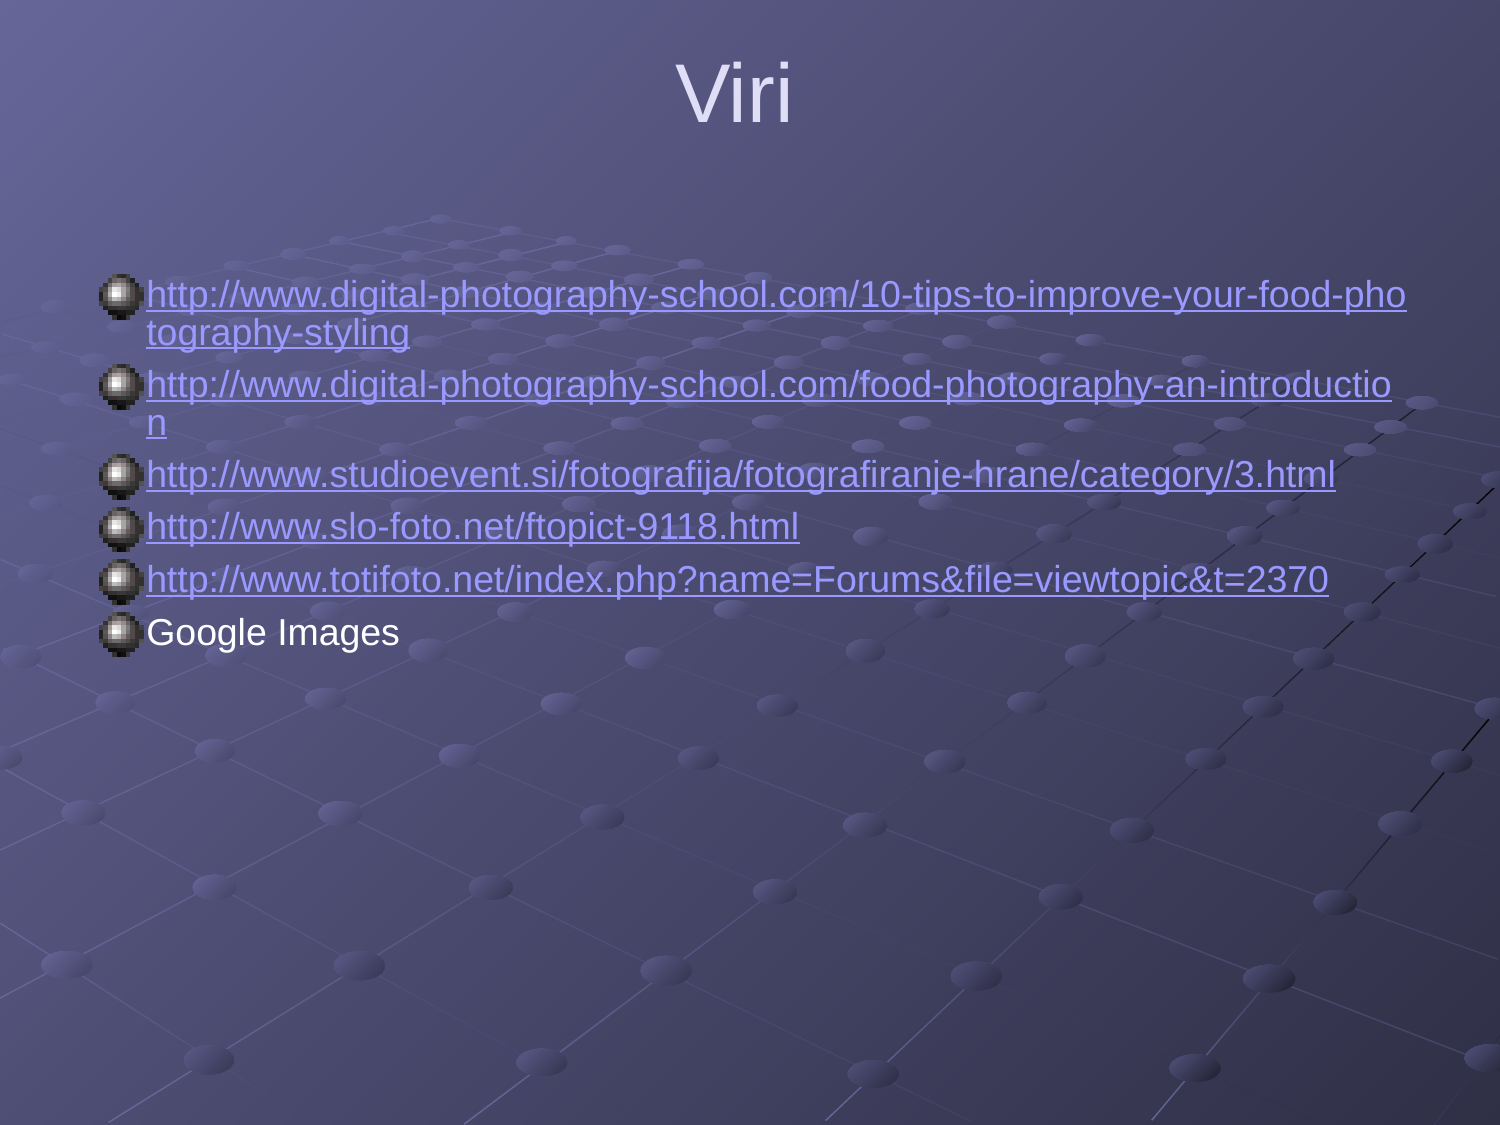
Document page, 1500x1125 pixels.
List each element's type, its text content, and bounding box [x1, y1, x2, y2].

title Viri [75, 45, 1425, 233]
list http://www.digital-photography-school.com/10-tips-to-improve-your-food-photography-styling http://www.digital-photography-school.com/food-photography-an-introduction http://www.studioevent.si/fotografija/fotografiranje-hrane/category/3.html http://www.slo-foto.net/ftopict-9118.html http://www.totifoto.net/index.php?name=Forums&file=viewtopic&t=2370 Google Images [75, 262, 1425, 1007]
